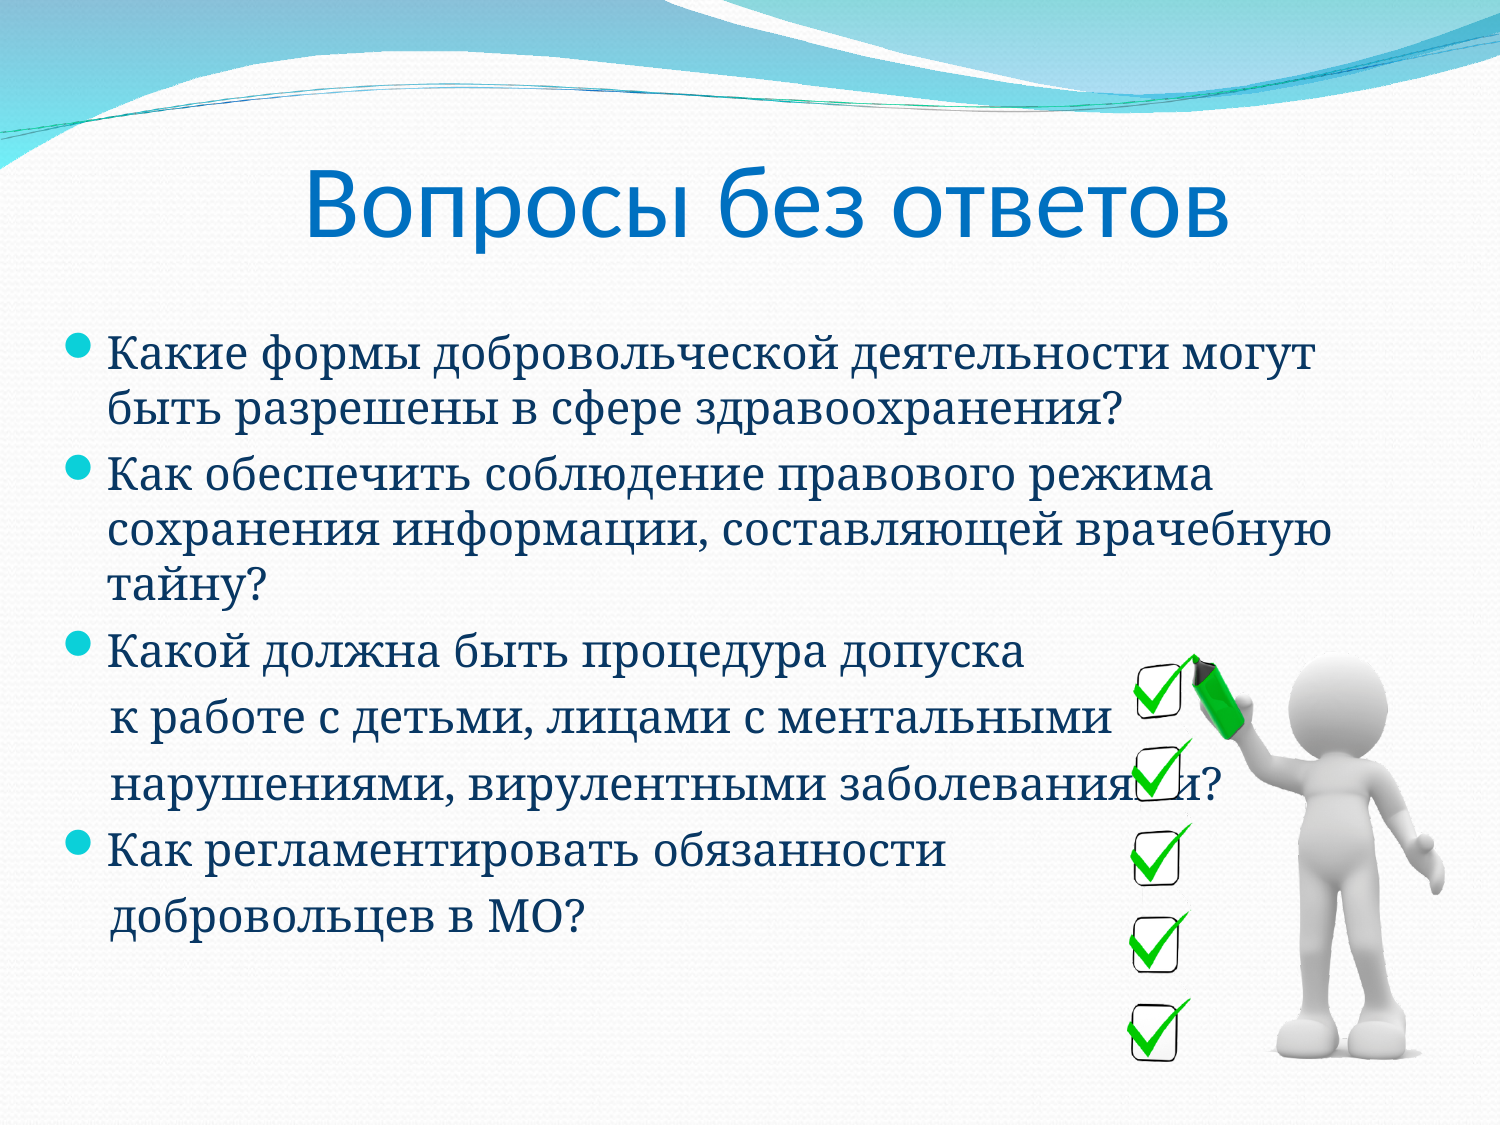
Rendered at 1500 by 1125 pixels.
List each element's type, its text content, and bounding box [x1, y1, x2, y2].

picture [0, 0, 1500, 1125]
title Вопросы без ответов [93, 105, 1444, 258]
list Какие формы добровольческой деятельности могут быть разрешены в сфере здравоохранения? Как обеспечить соблюдение правового режима сохранения информации, составляющей врачебную тайну? Какой должна быть процедура допуска к работе с детьми, лицами с ментальными нарушениями, вирулентными заболеваниями? Как регламентировать обязанности добровольцев в МО? [46, 316, 1454, 1099]
